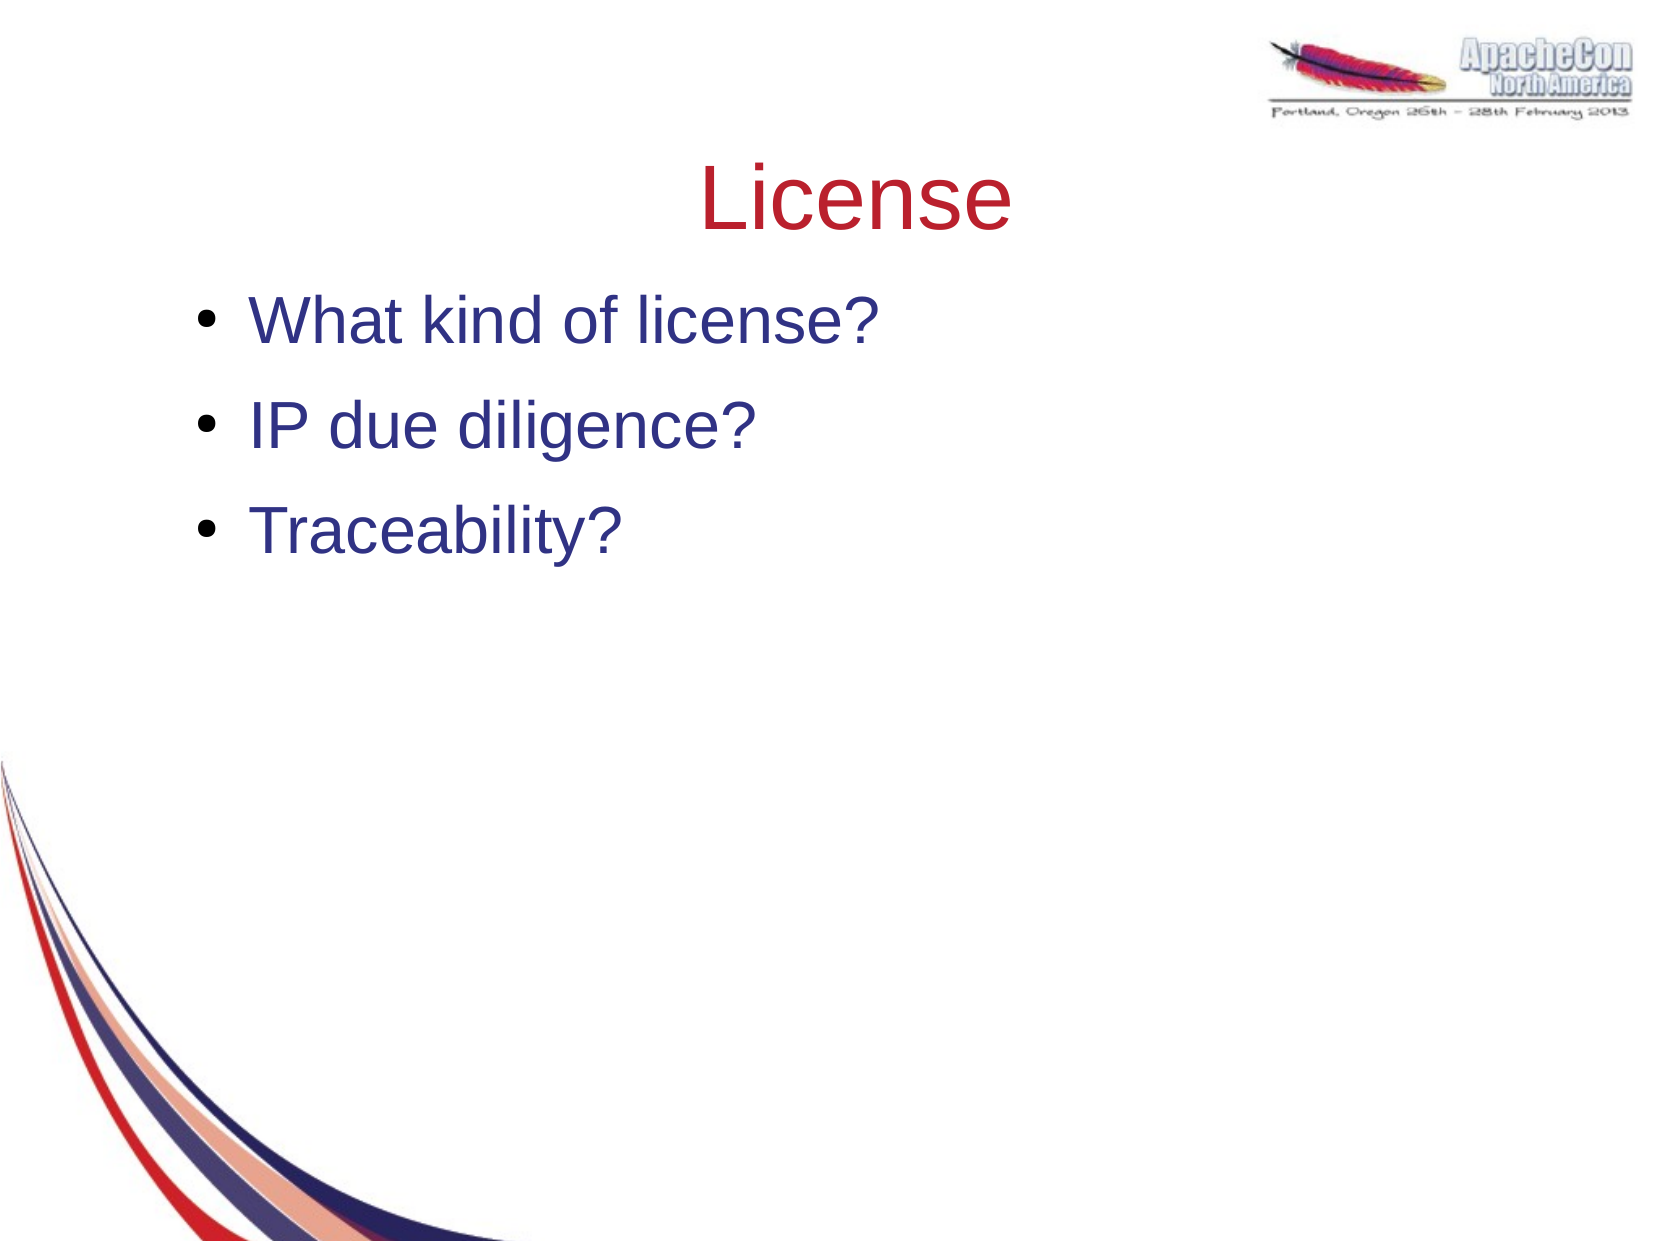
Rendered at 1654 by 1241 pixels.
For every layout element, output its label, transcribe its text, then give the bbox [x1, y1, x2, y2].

picture [0, 0, 1654, 1241]
list What kind of license? IP due diligence? Traceability? [177, 283, 1536, 1003]
title License [177, 141, 1536, 254]
